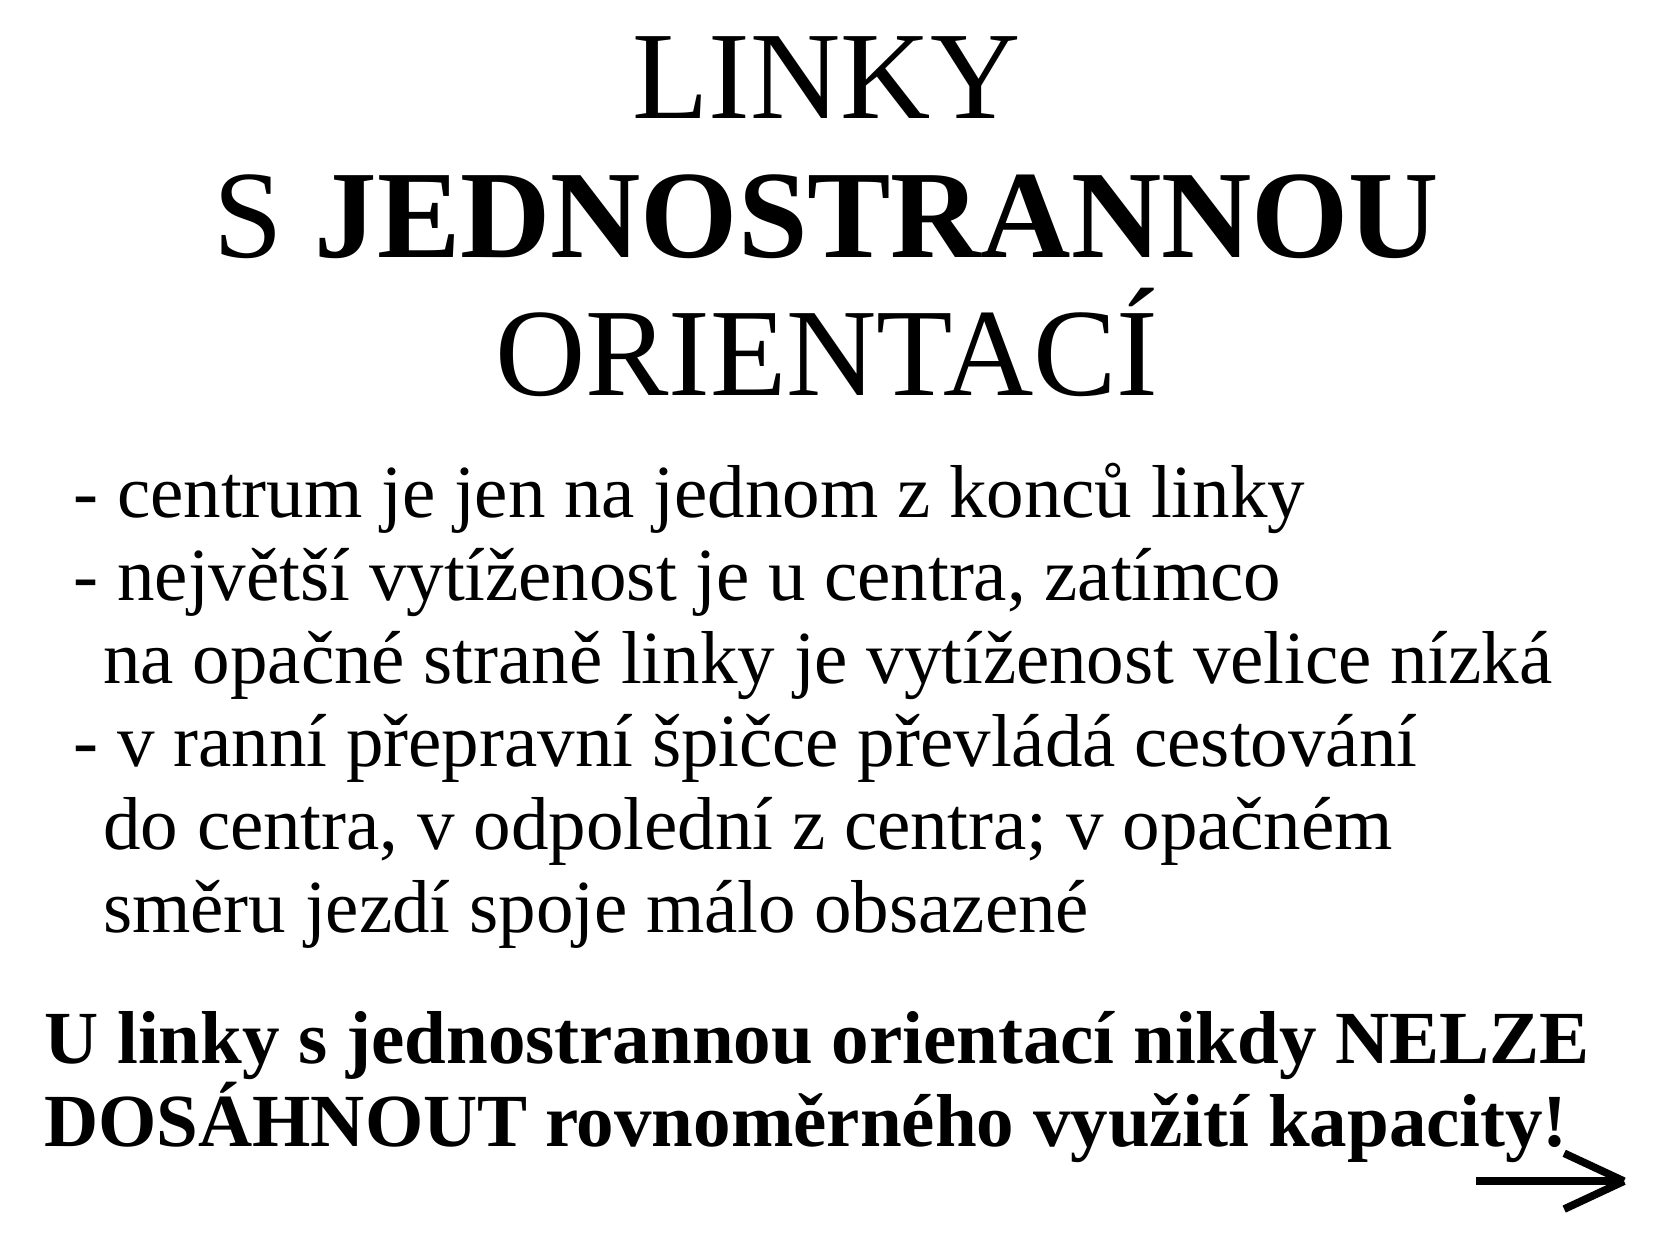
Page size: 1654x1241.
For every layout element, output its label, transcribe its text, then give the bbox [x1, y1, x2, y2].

text_box LINKY S JEDNOSTRANNOU ORIENTACÍ [199, 0, 1455, 431]
text_box - centrum je jen na jednom z konců linky - největší vytíženost je u centra, zatímco na opačné straně linky je vytíženost velice nízká - v ranní přepravní špičce převládá cestování do centra, v odpolední z centra; v opačném směru jezdí spoje málo obsazené [59, 443, 1595, 957]
text_box U linky s jednostrannou orientací nikdy NELZE DOSÁHNOUT rovnoměrného využití kapacity! [29, 989, 1625, 1170]
